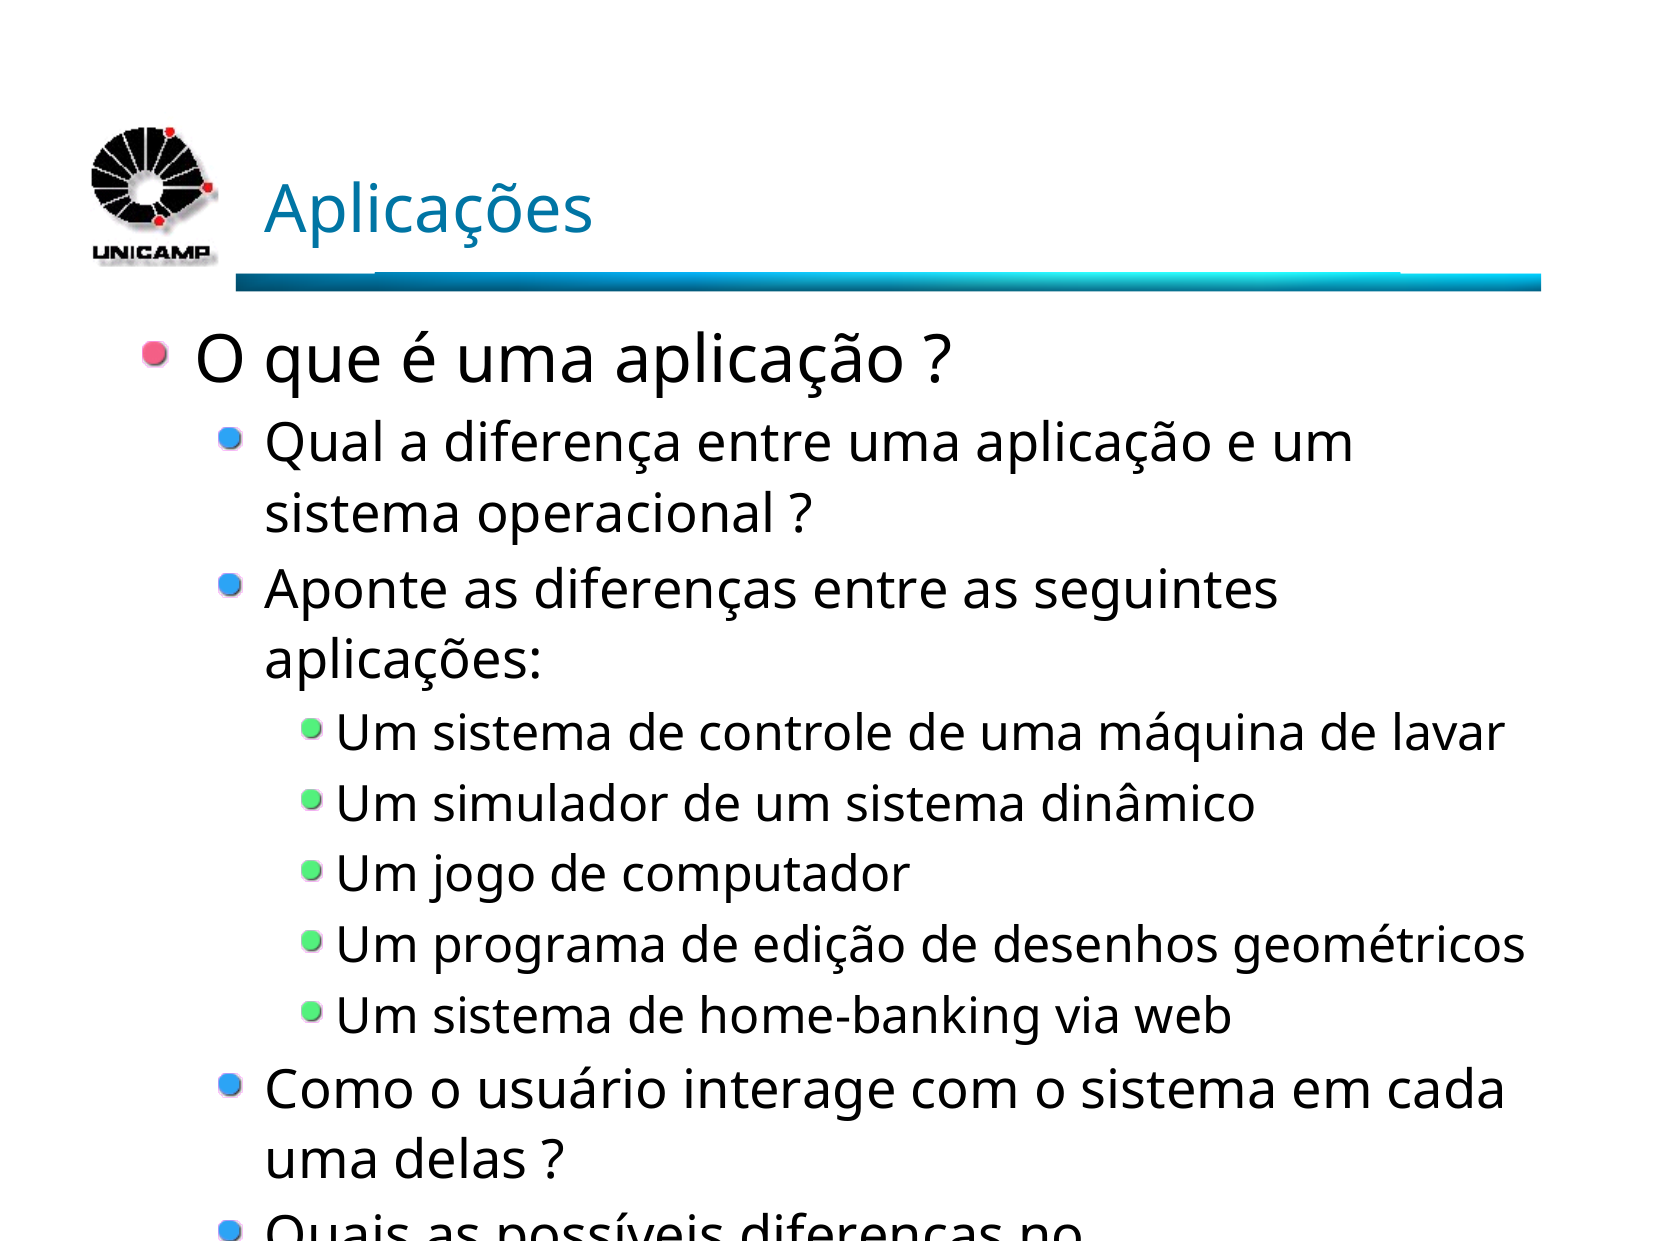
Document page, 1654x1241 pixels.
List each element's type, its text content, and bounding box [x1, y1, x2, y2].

picture [217, 1219, 244, 1241]
list O que é uma aplicação ? Qual a diferença entre uma aplicação e um sistema operacional ? Aponte as diferenças entre as seguintes aplicações: Um sistema de controle de uma máquina de lavar Um simulador de um sistema dinâmico Um jogo de computador Um programa de edição de desenhos geométricos Um sistema de home-banking via web Como o usuário interage com o sistema em cada uma delas ? Quais as possíveis diferenças no desenvolvimento de tais sistemas ? [123, 313, 1536, 1170]
picture [125, 272, 1654, 295]
title Aplicações [264, 42, 1534, 250]
